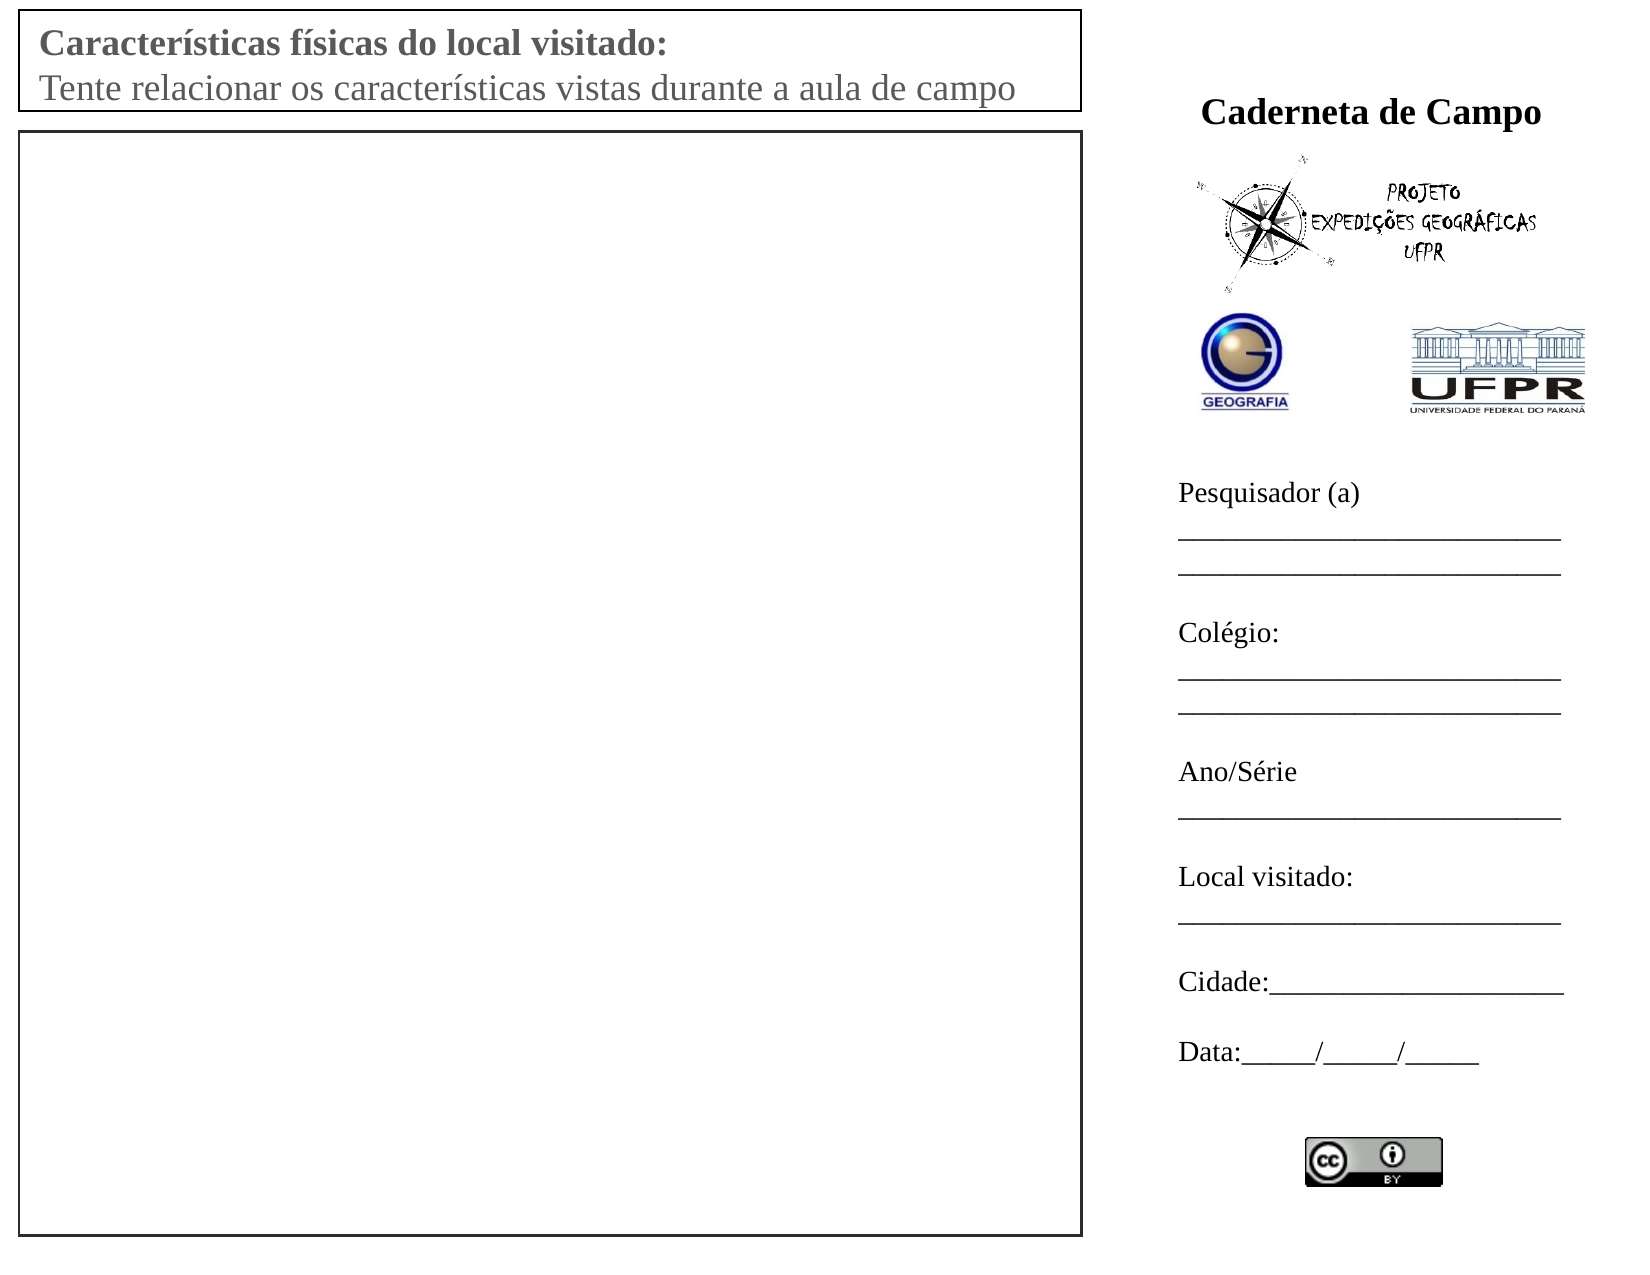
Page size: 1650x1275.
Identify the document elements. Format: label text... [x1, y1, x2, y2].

text_box Características físicas do local visitado: Tente relacionar os características vistas durante a aula de campo [23, 112, 1063, 117]
picture [1410, 322, 1585, 413]
picture [1197, 309, 1293, 413]
text_box Características físicas do local visitado: Tente relacionar os características vistas durante a aula de campo [23, 11, 1063, 110]
picture [1197, 155, 1551, 293]
text_box Caderneta de Campo Pesquisador (a) ____________________________________________________ Colégio: ____________________________________________________ Ano/Série __________________________ Local visitado: __________________________ Cidade:____________________ Data:_____/_____/_____ [1163, 86, 1585, 1202]
picture [1305, 1137, 1443, 1187]
